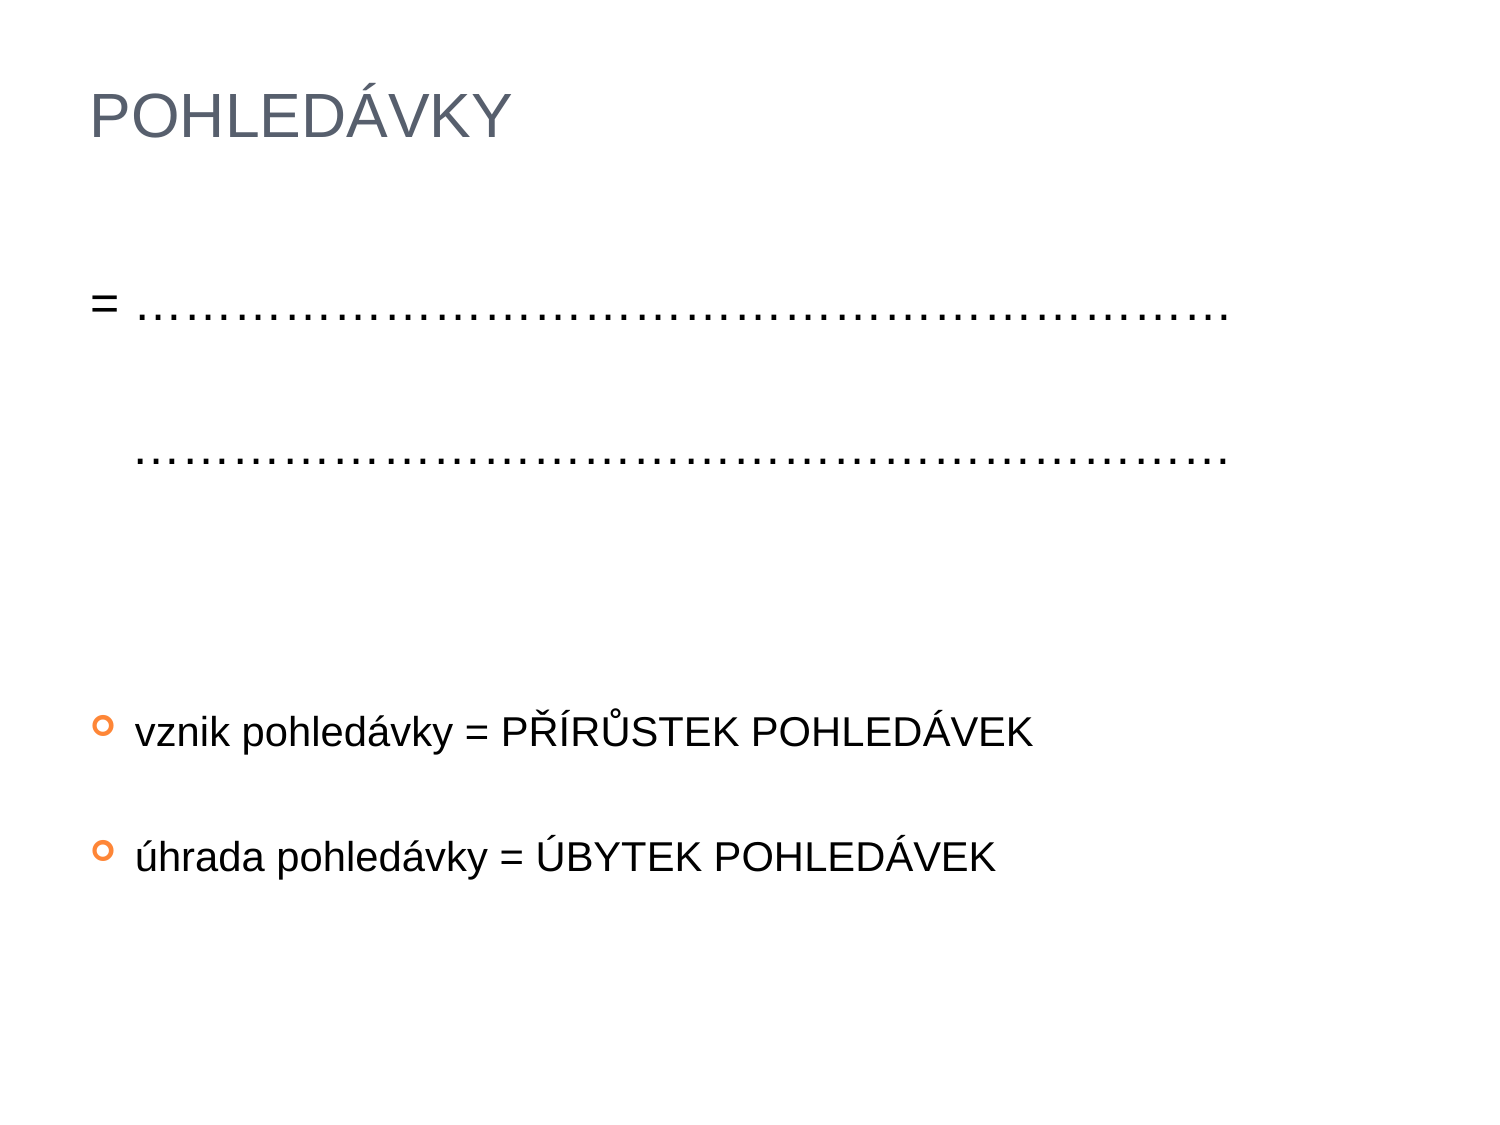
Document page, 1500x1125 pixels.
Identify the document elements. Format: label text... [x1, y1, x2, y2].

list = ………………………………………………………… ………………………………………………………… vznik pohledávky = PŘÍRŮSTEK POHLEDÁVEK úhrada pohledávky = ÚBYTEK POHLEDÁVEK [74, 262, 1300, 1063]
title POHLEDÁVKY [74, 44, 1300, 233]
